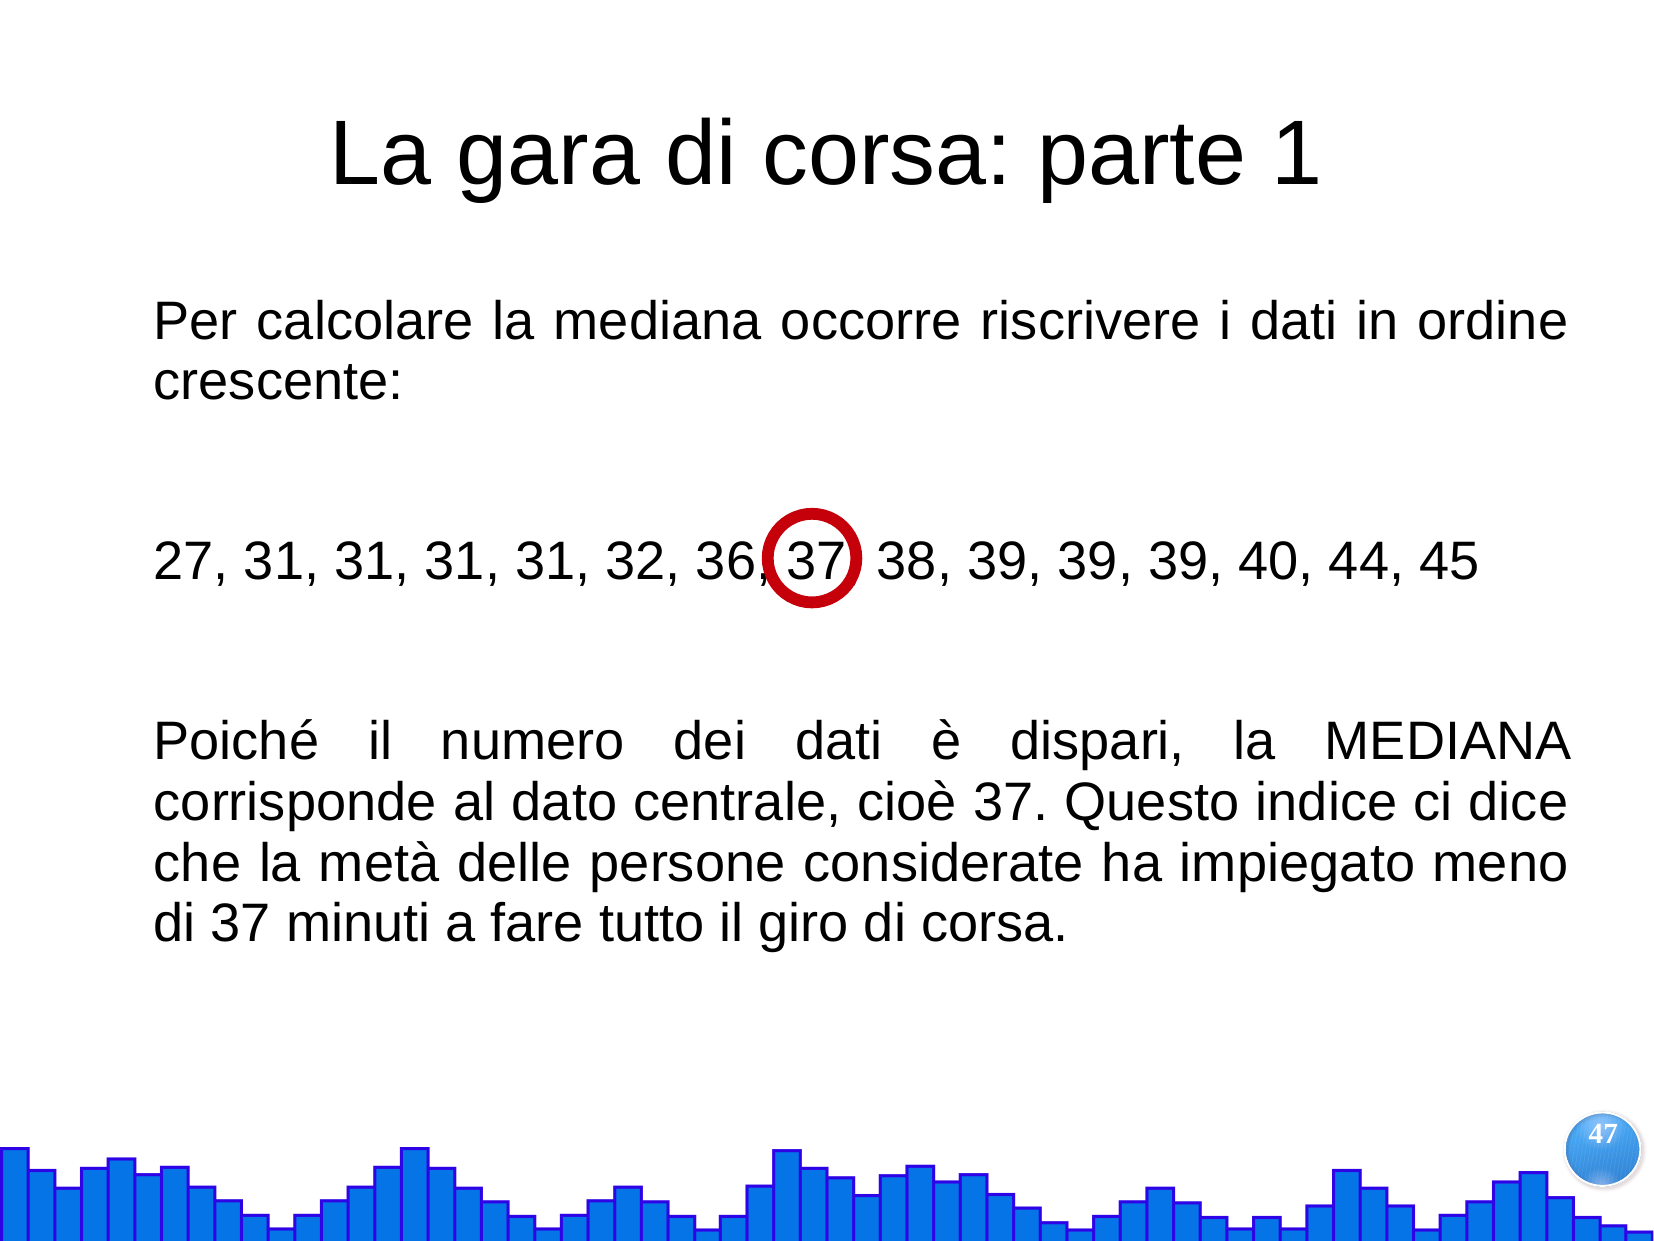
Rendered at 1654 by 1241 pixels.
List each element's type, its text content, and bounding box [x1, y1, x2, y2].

text_box [767, 513, 857, 603]
picture [0, 1147, 1654, 1241]
list Per calcolare la mediana occorre riscrivere i dati in ordine crescente: 27, 31, 31, 31, 31, 32, 36, 37, 38, 39, 39, 39, 40, 44, 45 Poiché il numero dei dati è dispari, la MEDIANA corrisponde al dato centrale, cioè 37. Questo indice ci dice che la metà delle persone considerate ha impiegato meno di 37 minuti a fare tutto il giro di corsa. [82, 290, 1571, 1010]
title La gara di corsa: parte 1 [82, 49, 1571, 257]
